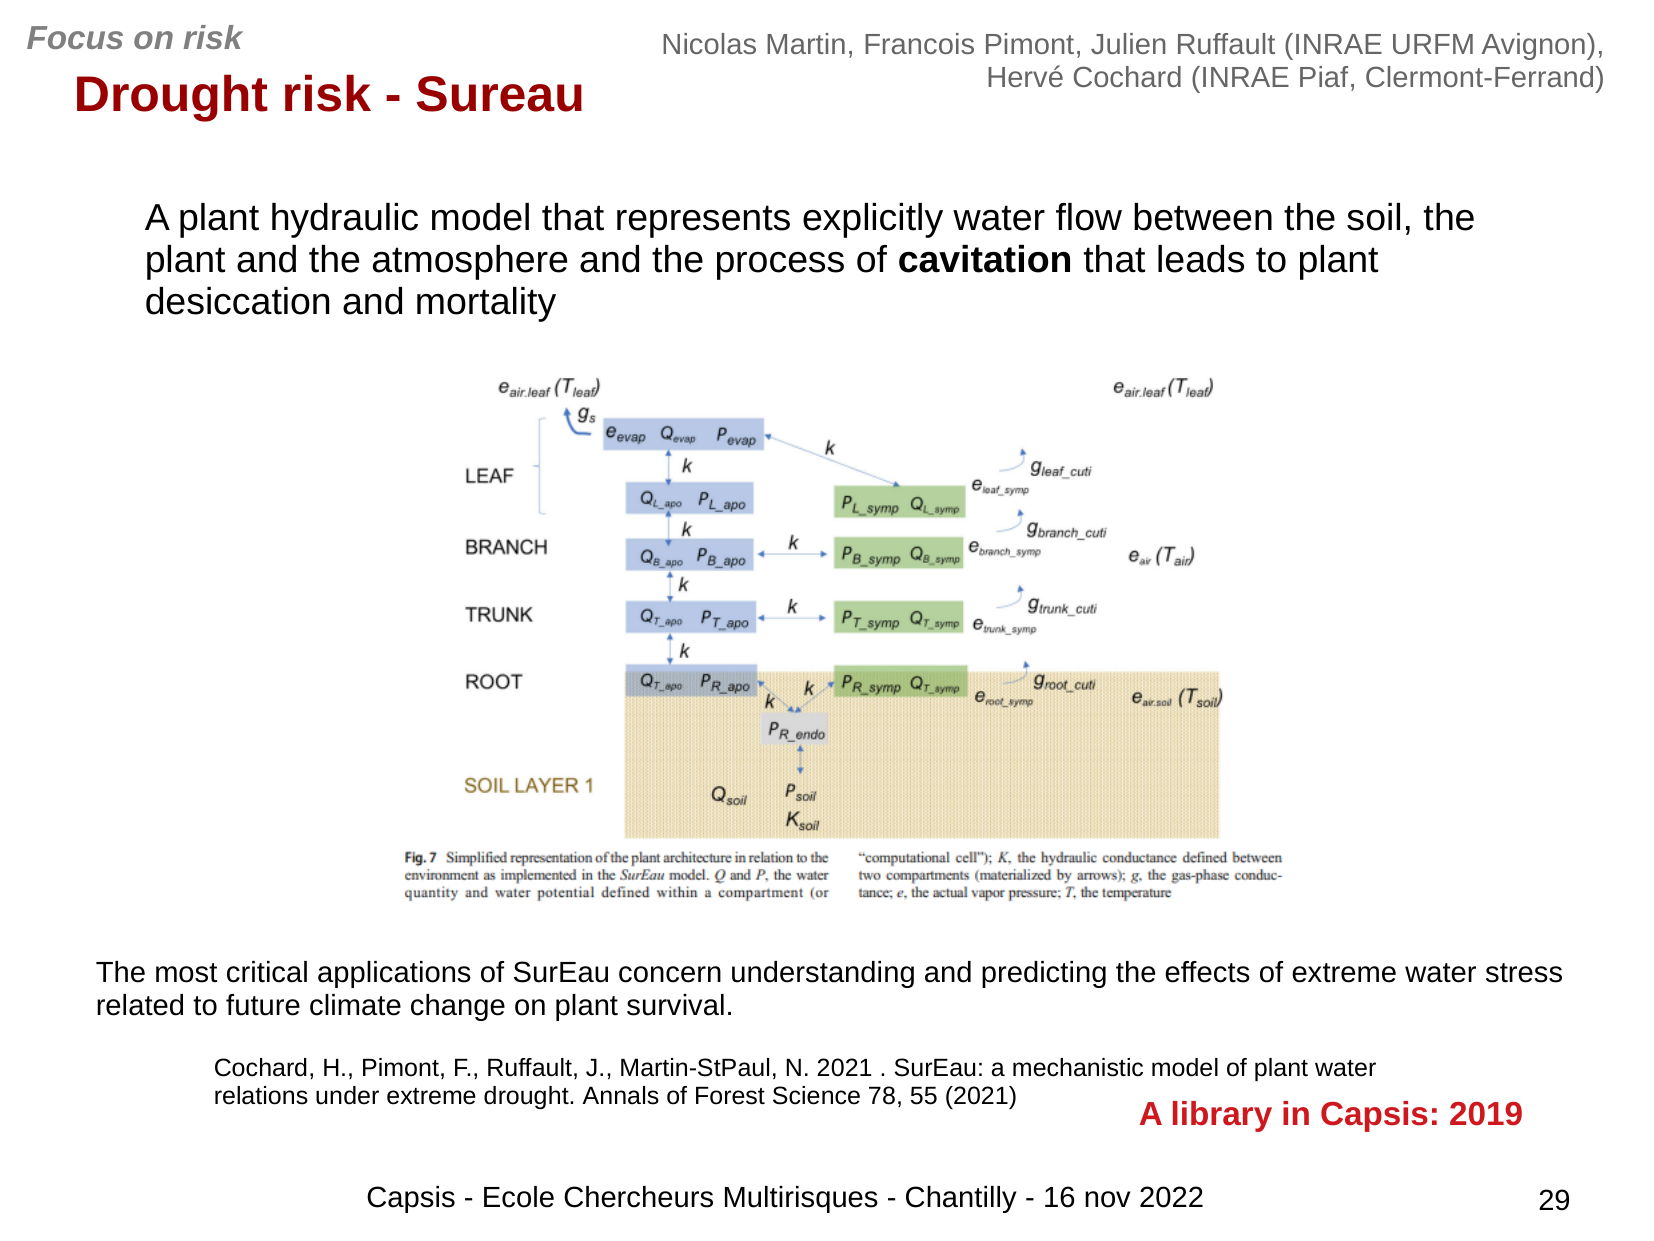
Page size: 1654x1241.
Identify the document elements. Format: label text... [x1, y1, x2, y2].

picture [400, 361, 1293, 908]
text_box The most critical applications of SurEau concern understanding and predicting the effects of extreme water stress related to future climate change on plant survival. [81, 948, 1613, 1029]
text_box A plant hydraulic model that represents explicitly water flow between the soil, the plant and the atmosphere and the process of cavitation that leads to plant desiccation and mortality [129, 188, 1536, 330]
text_box A library in Capsis: 2019 [1124, 1088, 1563, 1140]
text_box Cochard, H., Pimont, F., Ruffault, J., Martin-StPaul, N. 2021 . SurEau: a mechanistic model of plant water relations under extreme drought. Annals of Forest Science 78, 55 (2021) [198, 1046, 1433, 1117]
text_box Nicolas Martin, Francois Pimont, Julien Ruffault (INRAE URFM Avignon), Hervé Cochard (INRAE Piaf, Clermont-Ferrand) [425, 20, 1621, 135]
text_box Focus on risk [11, 11, 426, 65]
text_box Drought risk - Sureau [59, 65, 425, 131]
